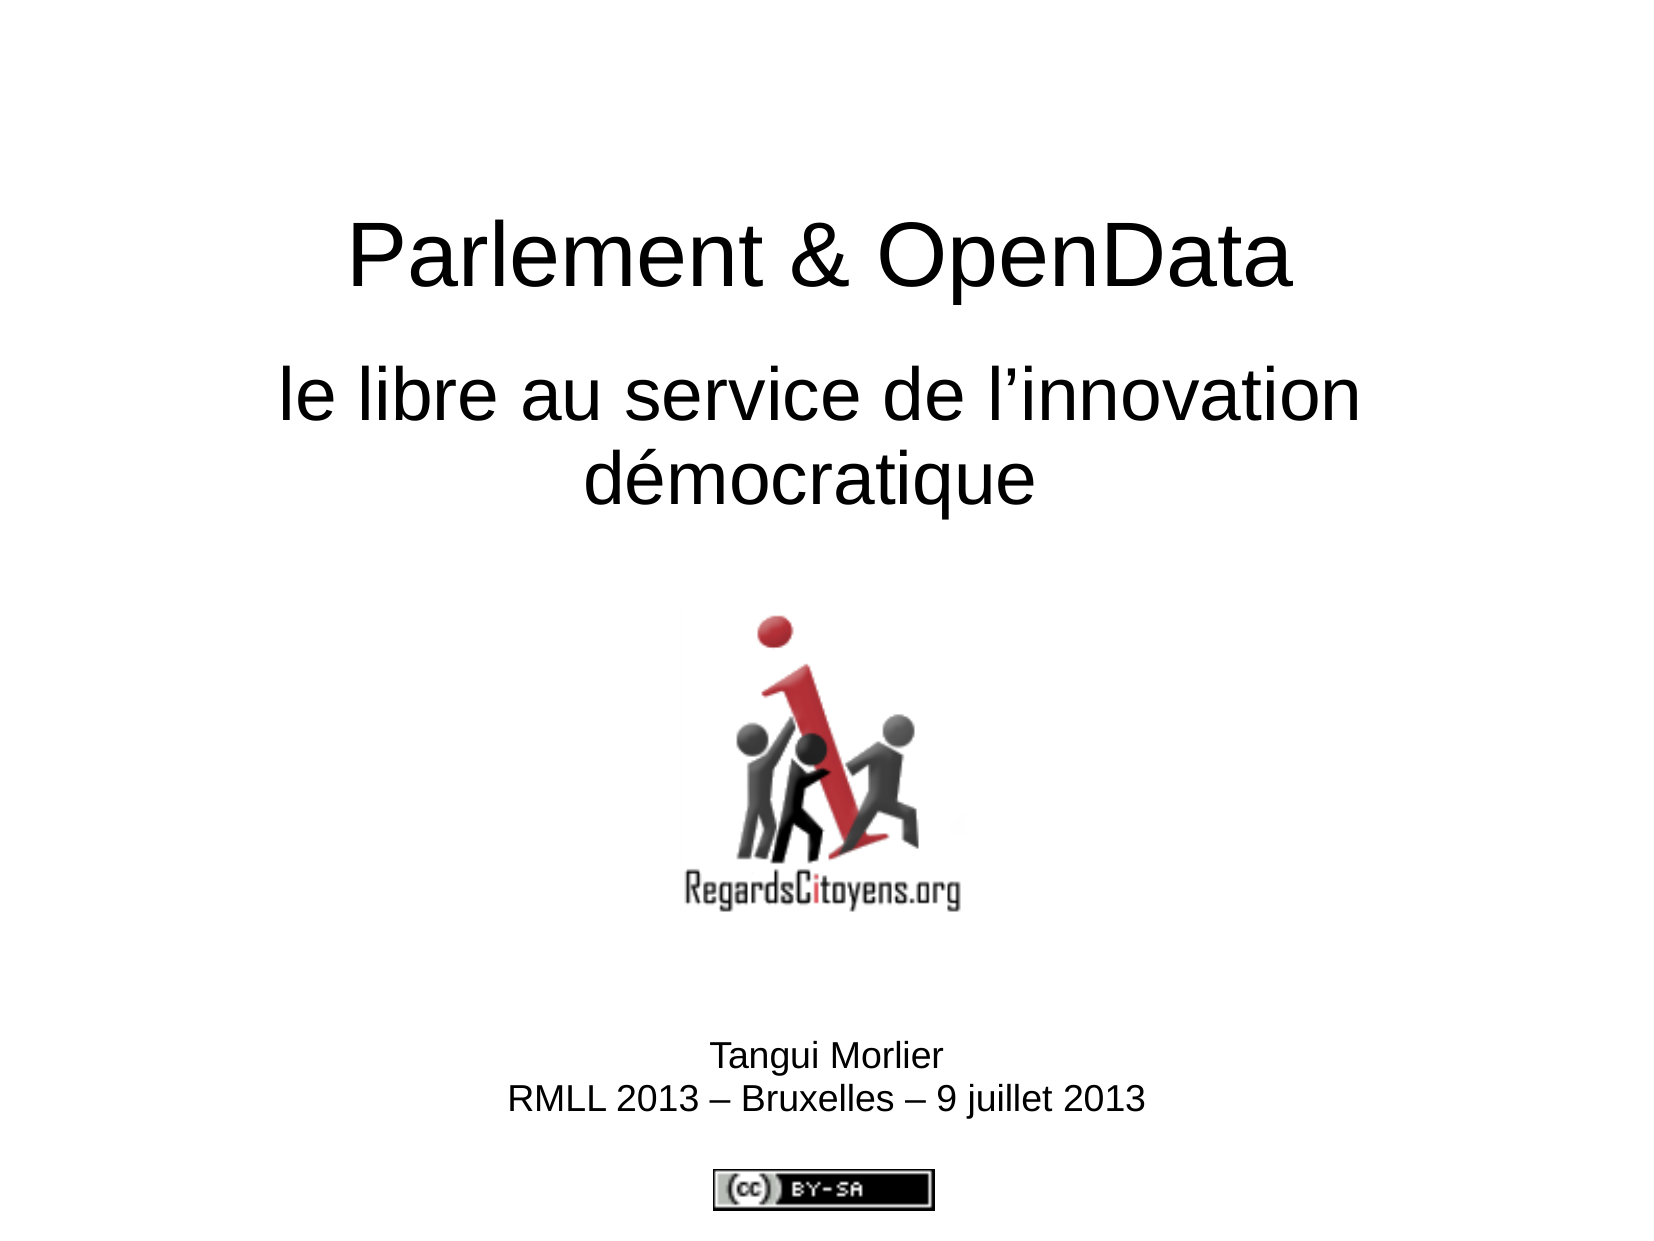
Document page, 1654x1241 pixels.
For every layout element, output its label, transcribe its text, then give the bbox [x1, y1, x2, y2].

title Parlement & OpenData le libre au service de l’innovation démocratique [76, 152, 1565, 521]
picture [713, 1169, 935, 1211]
picture [679, 602, 967, 916]
text_box Tangui Morlier RMLL 2013 – Bruxelles – 9 juillet 2013 [0, 1027, 1654, 1127]
